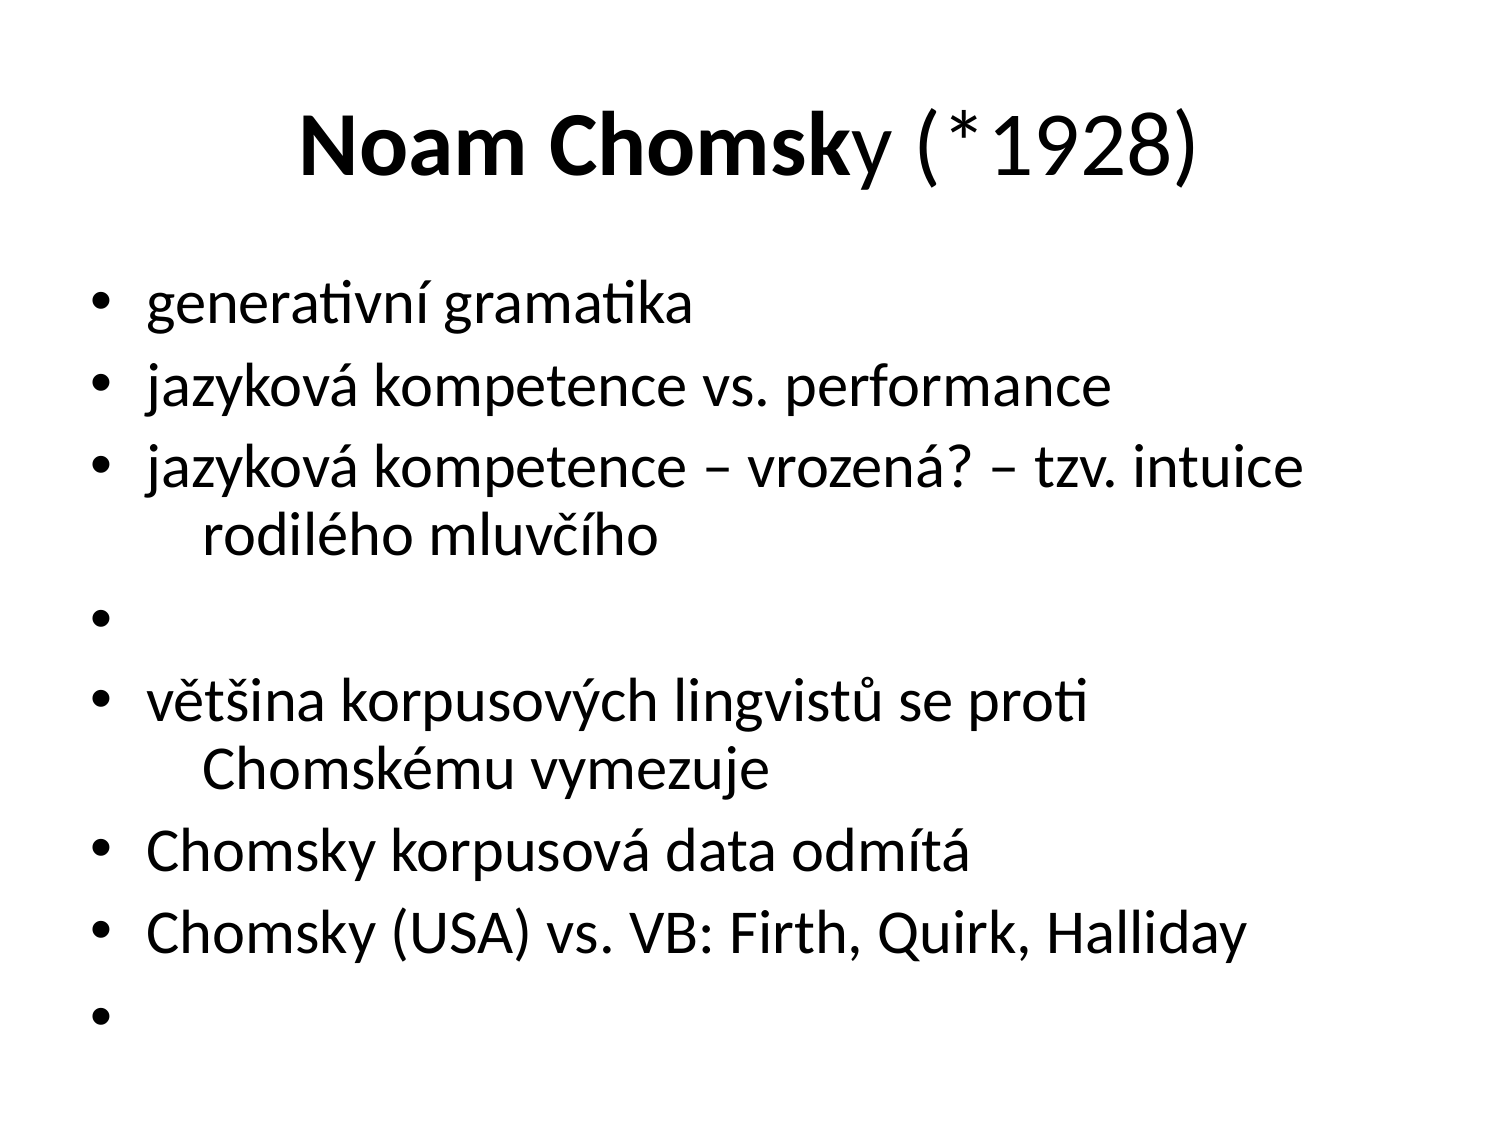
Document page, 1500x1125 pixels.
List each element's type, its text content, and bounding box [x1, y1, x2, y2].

list generativní gramatika jazyková kompetence vs. performance jazyková kompetence – vrozená? – tzv. intuice rodilého mluvčího většina korpusových lingvistů se proti Chomskému vymezuje Chomsky korpusová data odmítá Chomsky (USA) vs. VB: Firth, Quirk, Halliday [75, 262, 1426, 1005]
title Noam Chomsky (*1928) [75, 45, 1426, 233]
